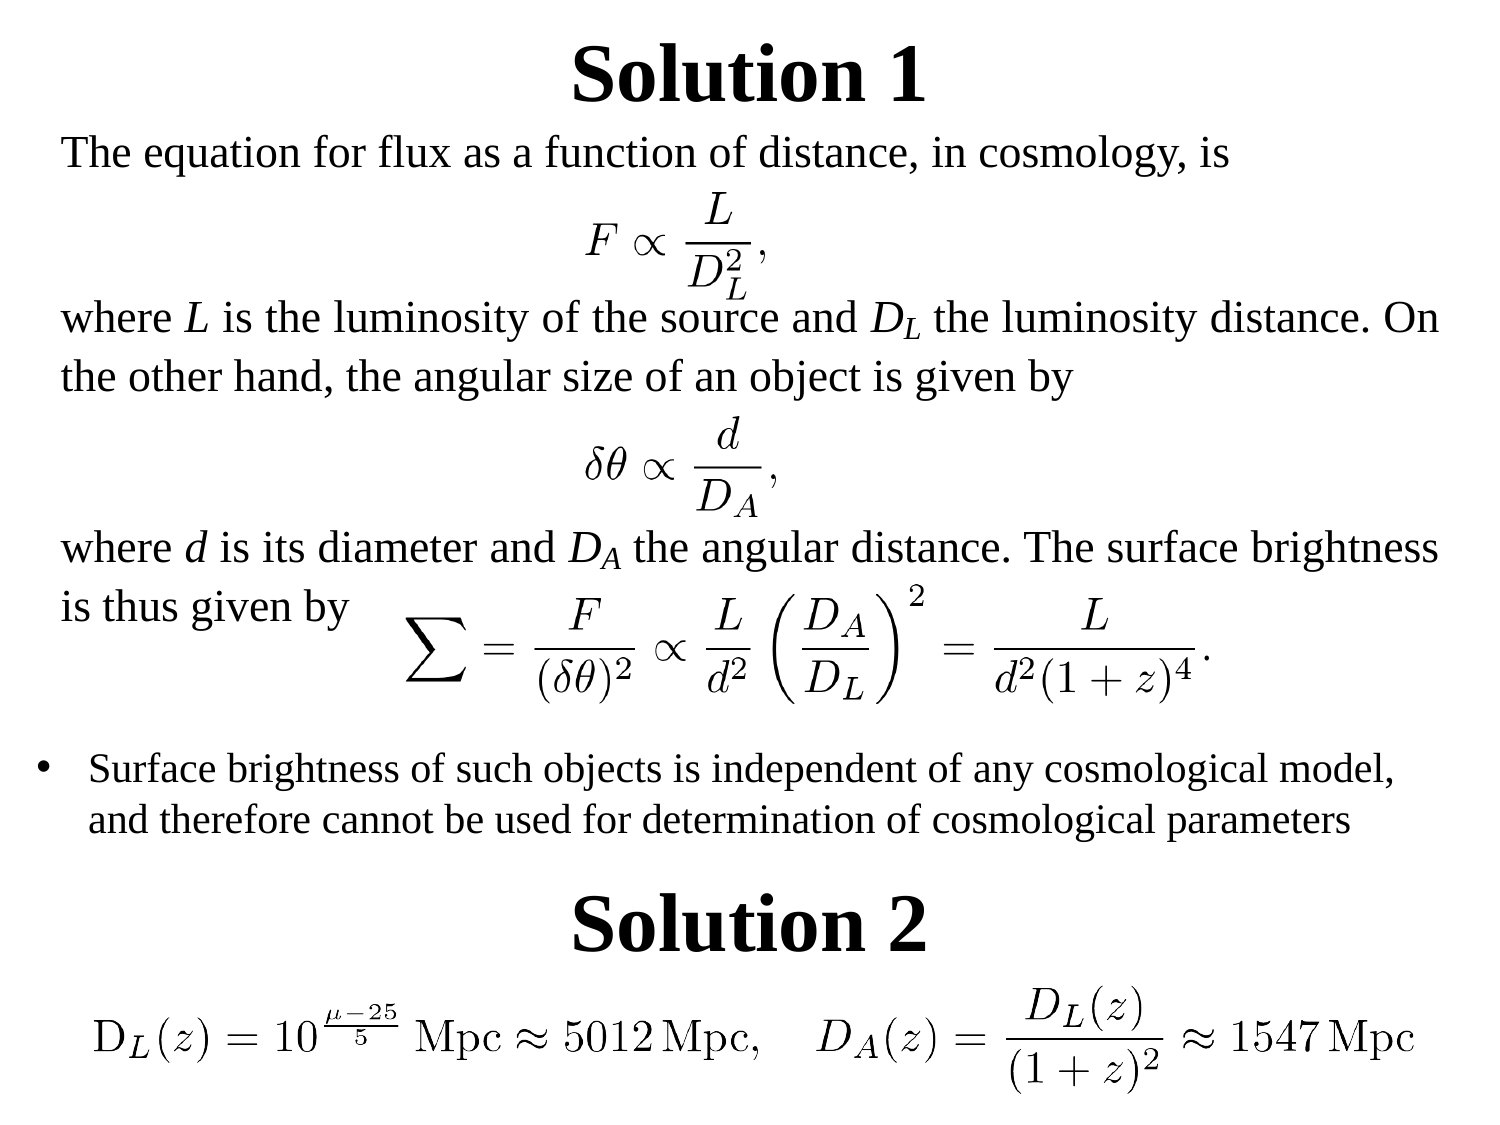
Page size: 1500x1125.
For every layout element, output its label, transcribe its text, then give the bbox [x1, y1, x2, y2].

title Solution 2 [75, 865, 1426, 971]
picture [405, 584, 1209, 704]
list Surface brightness of such objects is independent of any cosmological model, and therefore cannot be used for determination of cosmological parameters [21, 733, 1417, 864]
picture [585, 416, 776, 517]
picture [585, 192, 765, 300]
list The equation for flux as a function of distance, in cosmology, is where L is the luminosity of the source and DL the luminosity distance. On the other hand, the angular size of an object is given by where d is its diameter and DA the angular distance. The surface brightness is thus given by [45, 114, 1456, 661]
picture [93, 985, 1414, 1094]
title Solution 1 [75, 15, 1425, 114]
